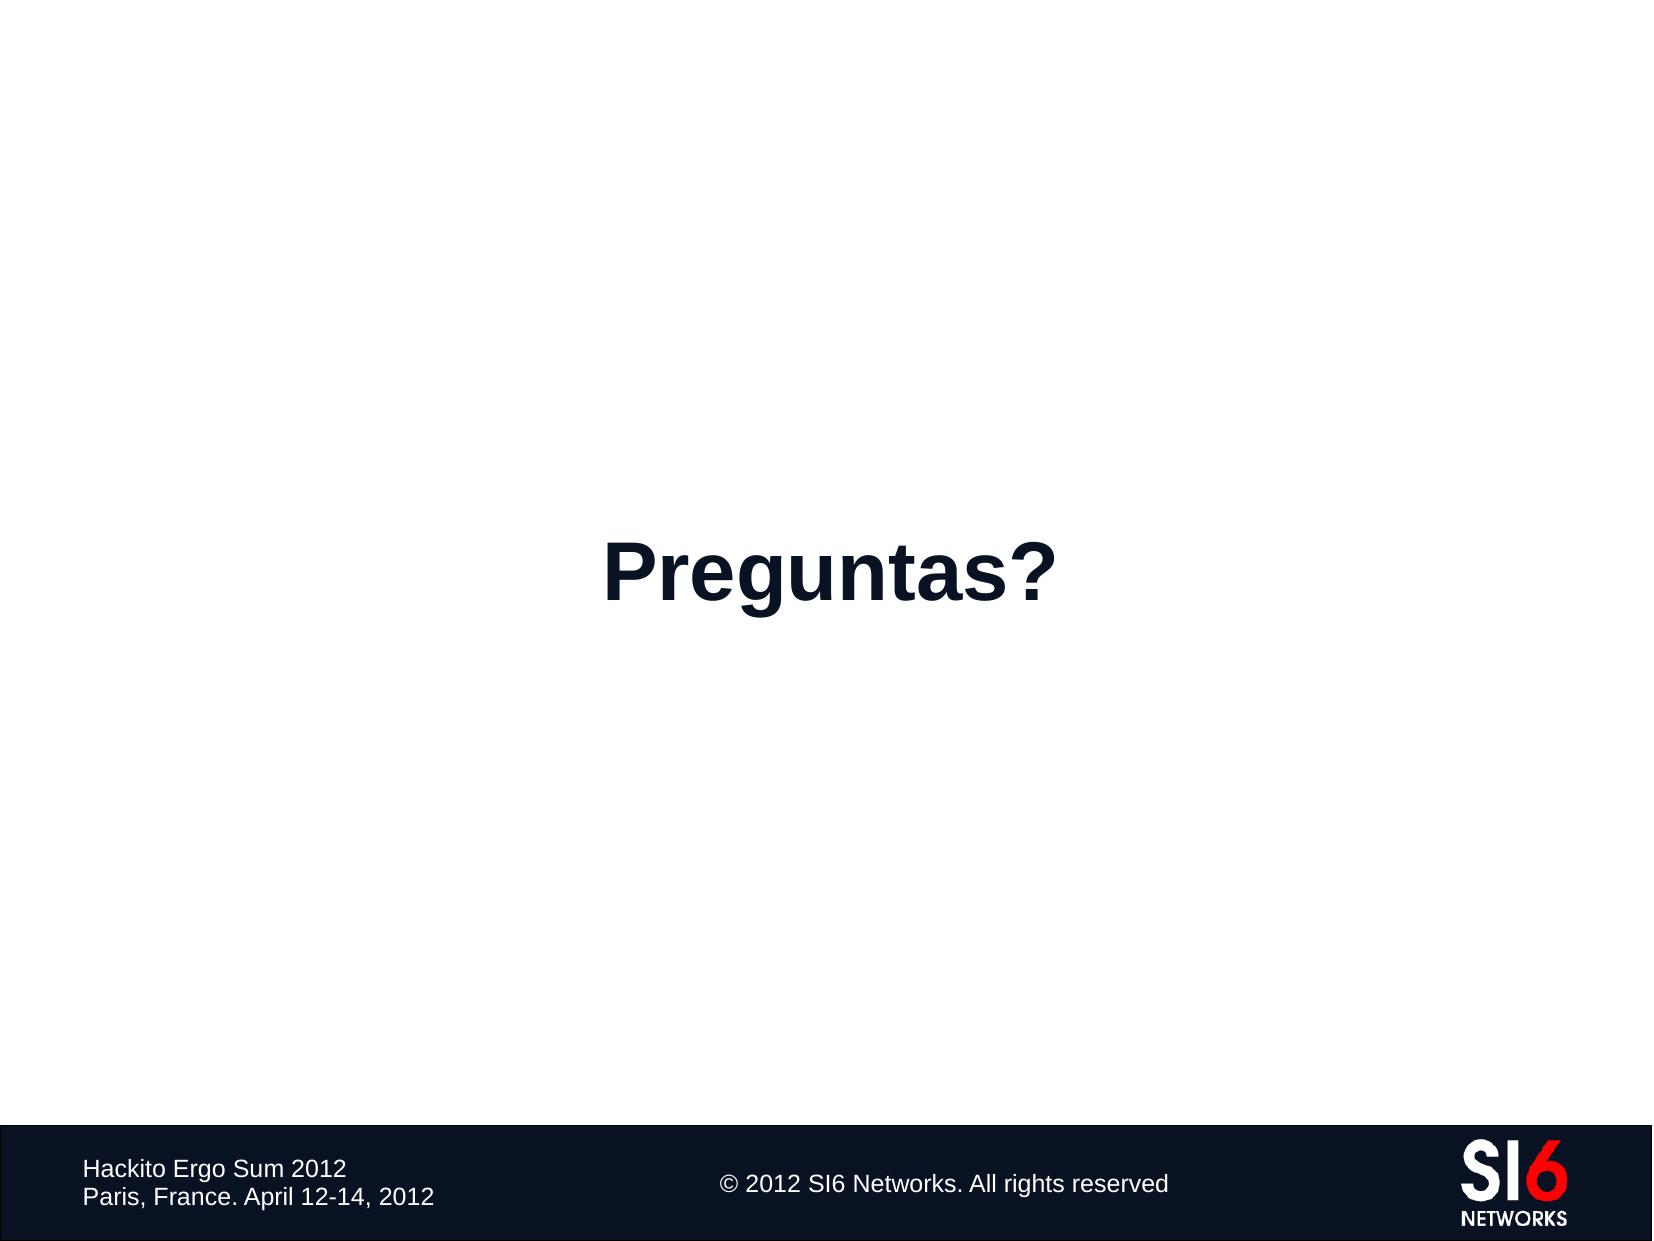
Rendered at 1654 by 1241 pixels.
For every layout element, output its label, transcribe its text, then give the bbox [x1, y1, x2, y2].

picture [1461, 1139, 1567, 1226]
title Preguntas? [86, 467, 1576, 676]
